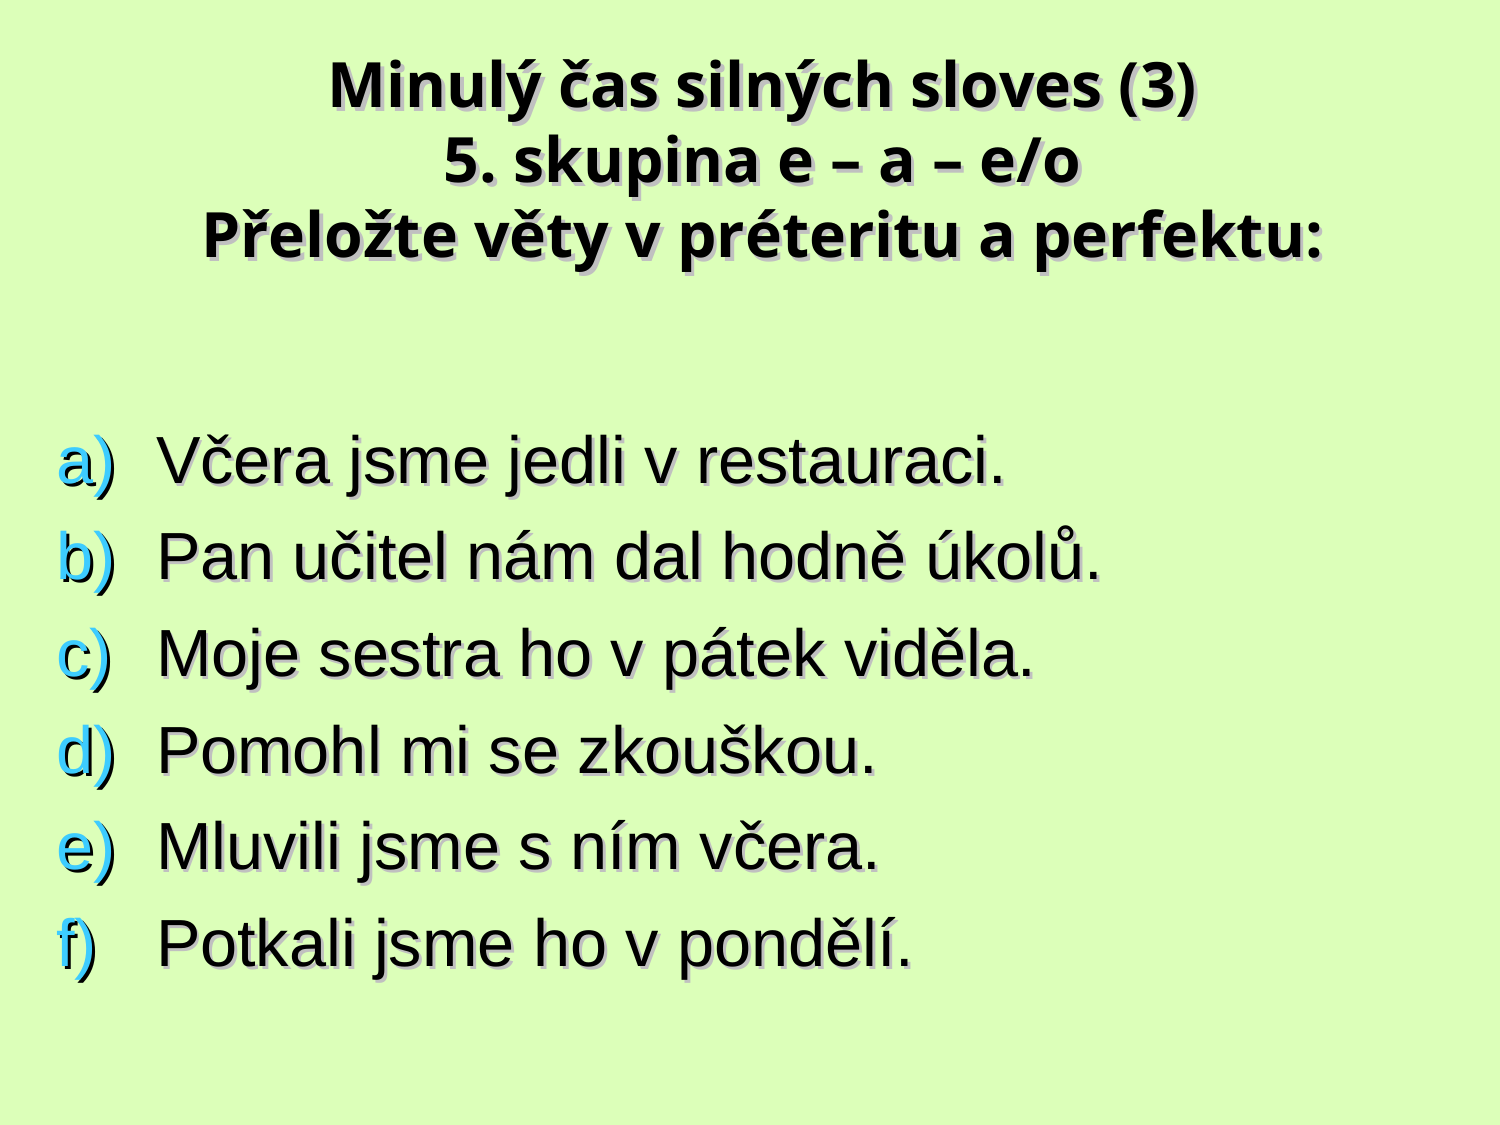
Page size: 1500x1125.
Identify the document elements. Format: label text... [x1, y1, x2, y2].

title Minulý čas silných sloves (3) 5. skupina e – a – e/o Přeložte věty v préteritu a perfektu: [75, 37, 1451, 278]
list Včera jsme jedli v restauraci. Pan učitel nám dal hodně úkolů. Moje sestra ho v pátek viděla. Pomohl mi se zkouškou. Mluvili jsme s ním včera. Potkali jsme ho v pondělí. [41, 312, 1452, 1000]
